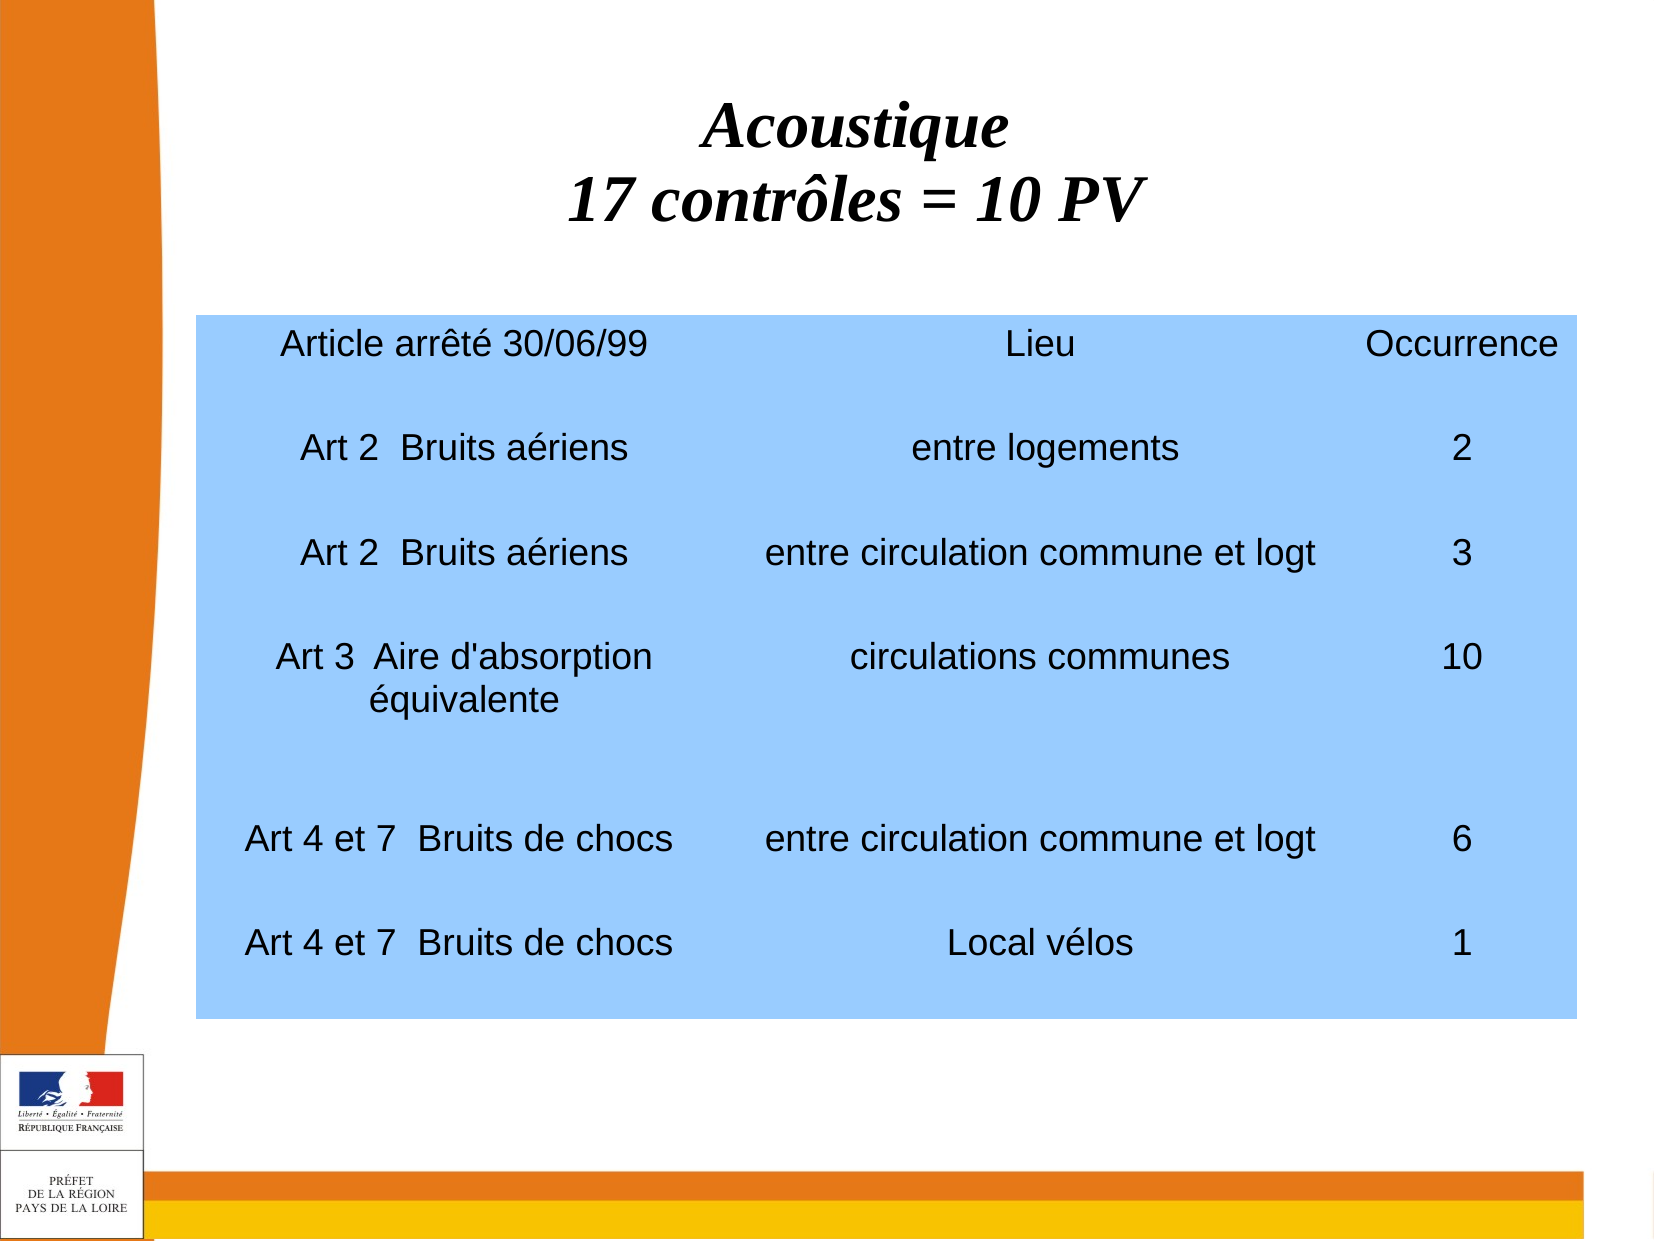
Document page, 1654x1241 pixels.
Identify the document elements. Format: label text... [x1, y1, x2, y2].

table_header Article arrêté 30/06/99 [196, 315, 733, 419]
table_cell Local vélos [733, 915, 1347, 1019]
table_cell Art 4 et 7 Bruits de chocs [196, 915, 733, 1019]
table_cell Art 3 Aire d'absorption équivalente [196, 629, 733, 810]
table_cell entre logements [733, 419, 1347, 524]
table_cell entre circulation commune et logt [733, 524, 1347, 629]
table_header Occurrence [1347, 315, 1577, 419]
title Acoustique 17 contrôles = 10 PV [295, 88, 1418, 237]
text_box [177, 295, 1546, 1012]
table_cell circulations communes [733, 629, 1347, 810]
table_header Lieu [733, 315, 1347, 419]
table_cell entre circulation commune et logt [733, 810, 1347, 915]
table_cell 10 [1347, 629, 1577, 810]
table_cell Art 4 et 7 Bruits de chocs [196, 810, 733, 915]
table_cell 1 [1347, 915, 1577, 1019]
table_cell Art 2 Bruits aériens [196, 524, 733, 629]
picture [0, 0, 1654, 1241]
table_cell 6 [1347, 810, 1577, 915]
table_cell Art 2 Bruits aériens [196, 419, 733, 524]
table_cell 2 [1347, 419, 1577, 524]
table_cell 3 [1347, 524, 1577, 629]
